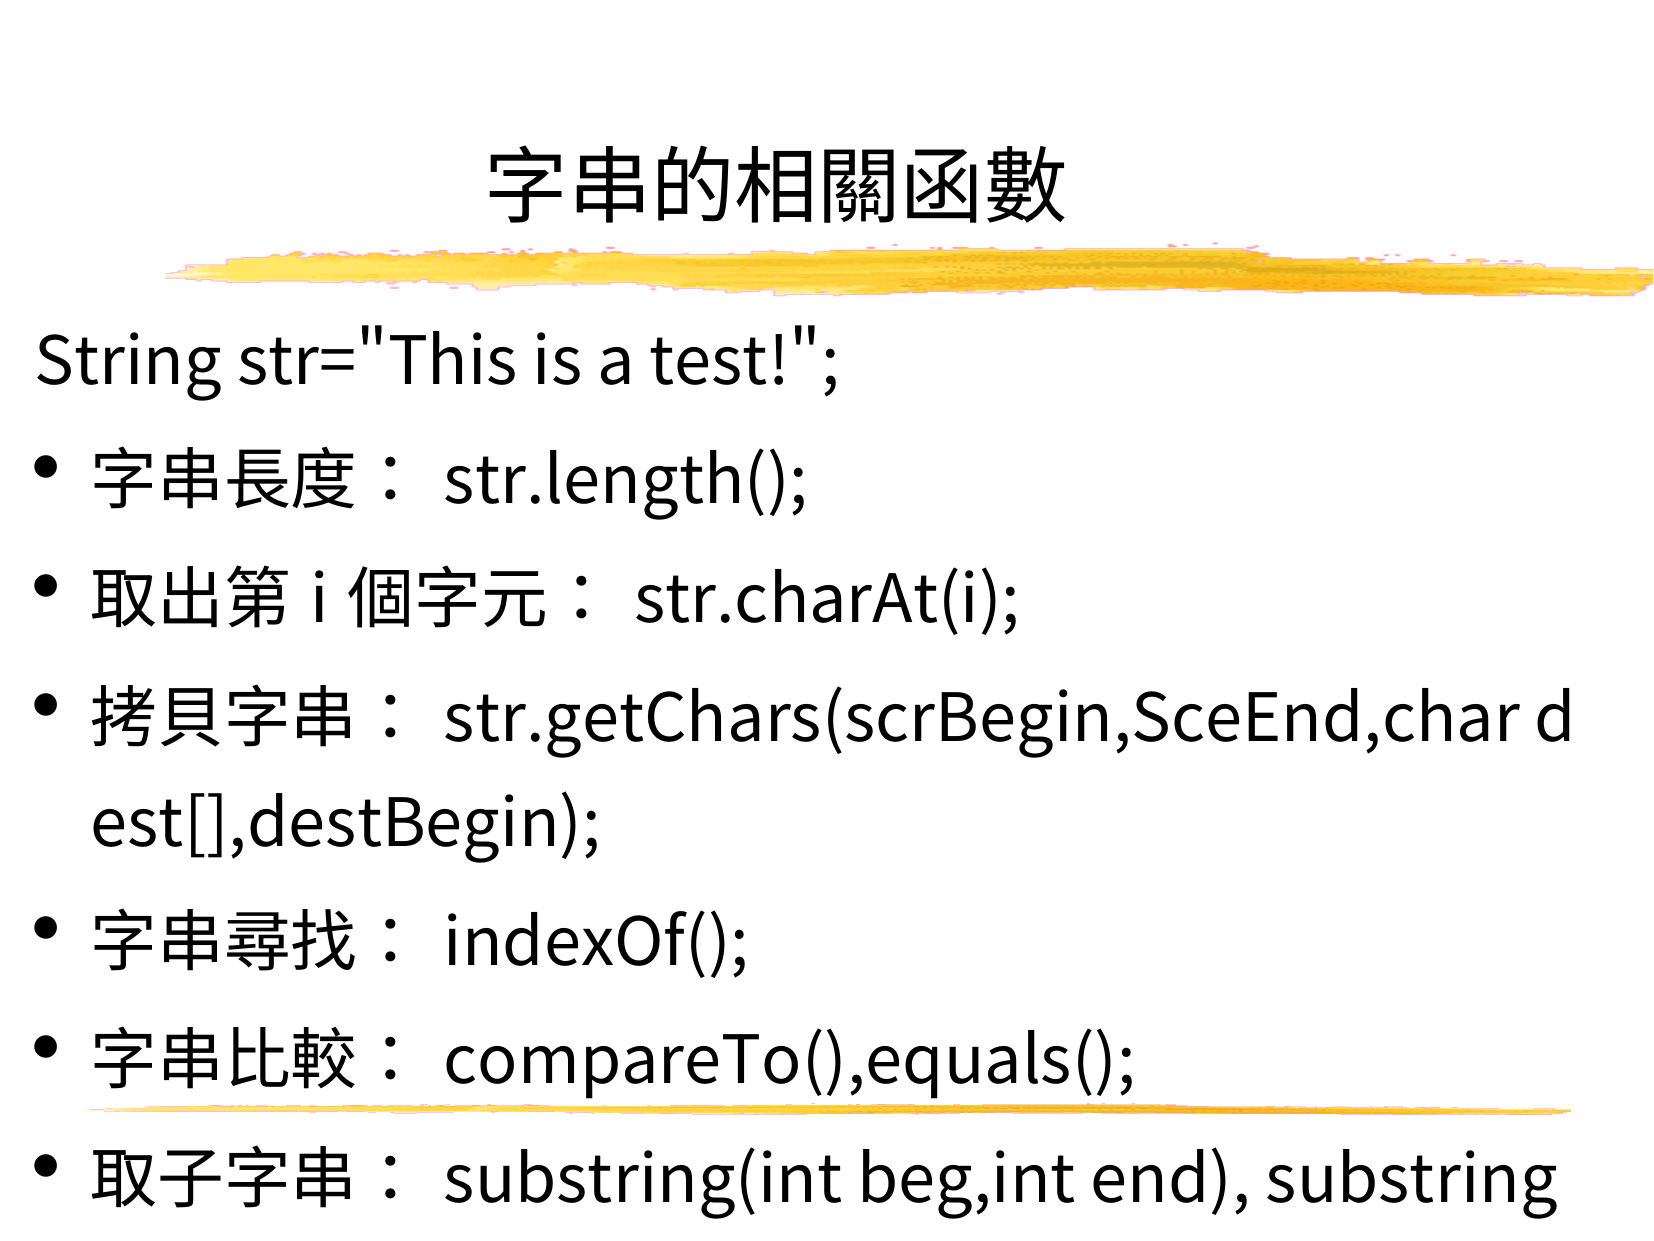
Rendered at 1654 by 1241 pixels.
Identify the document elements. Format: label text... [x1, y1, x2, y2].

list String str="This is a test!"; 字串長度：str.length(); 取出第i個字元：str.charAt(i); 拷貝字串：str.getChars(scrBegin,SceEnd,char dest[],destBegin); 字串尋找：indexOf(); 字串比較：compareTo(),equals(); 取子字串：substring(int beg,int end), substring(int beg) [19, 291, 1614, 1106]
title 字串的相關函數 [73, 41, 1479, 249]
picture [165, 237, 1654, 308]
picture [82, 1106, 1571, 1117]
